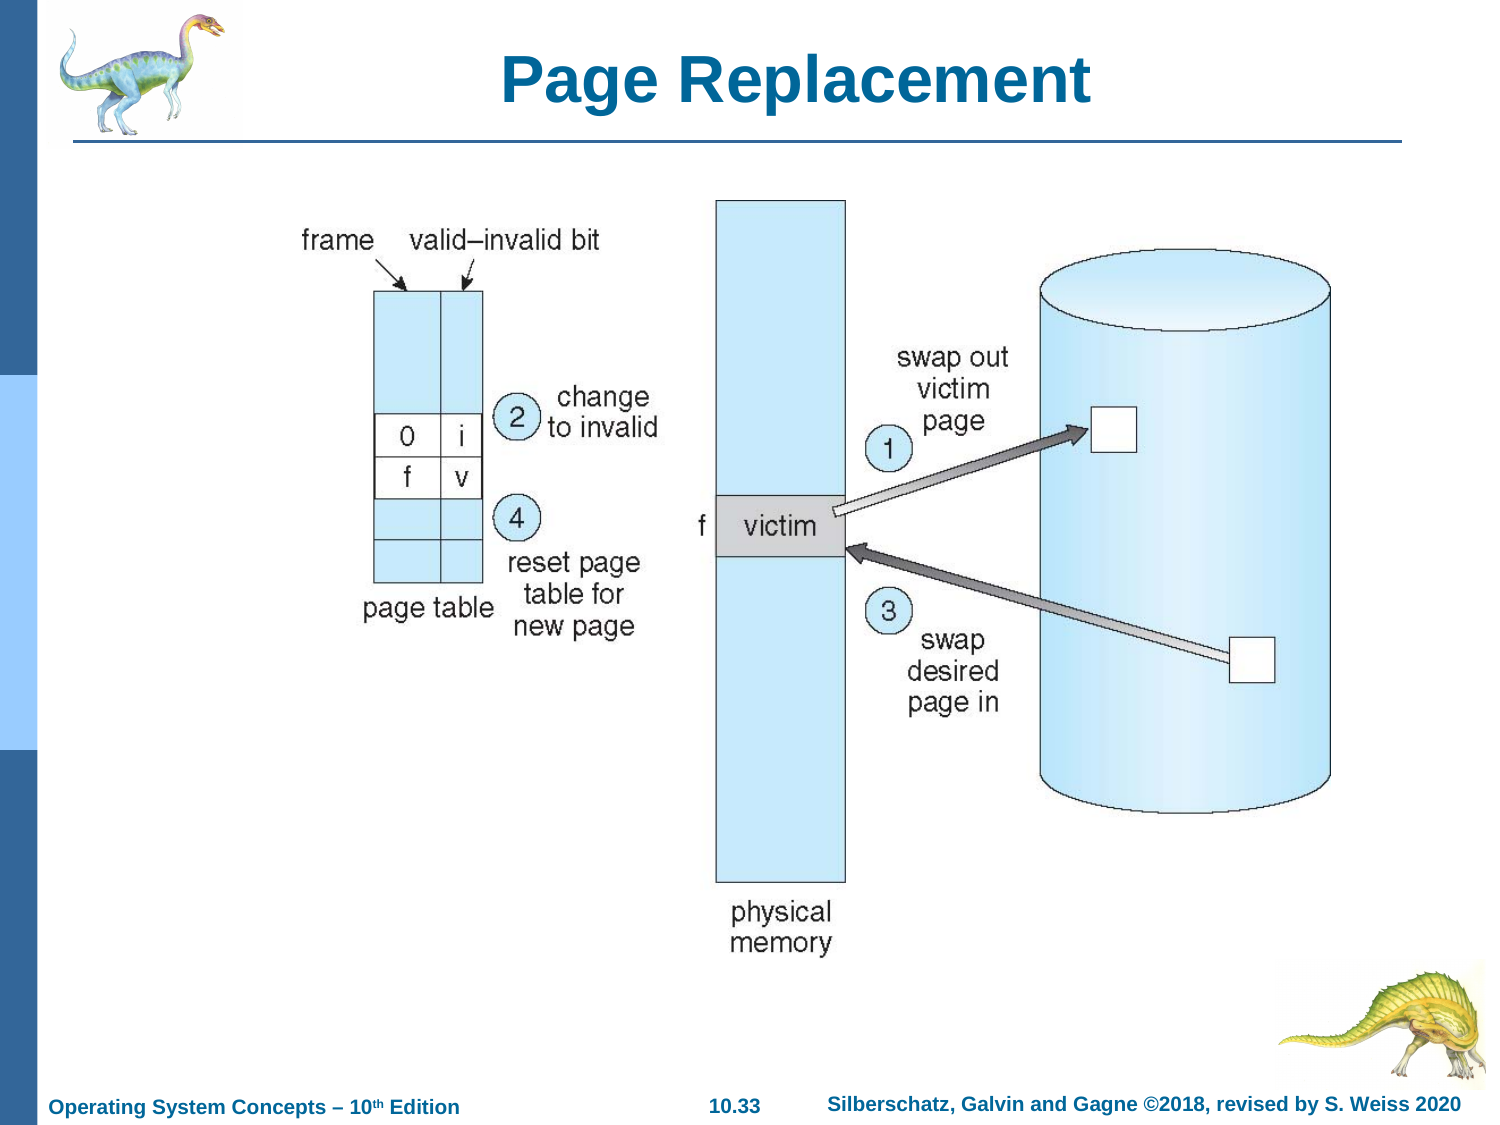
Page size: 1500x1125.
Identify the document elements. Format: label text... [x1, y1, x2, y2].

picture [46, 0, 243, 149]
title Page Replacement [167, 28, 1426, 124]
picture [1144, 1096, 1152, 1101]
picture [302, 200, 1486, 1090]
